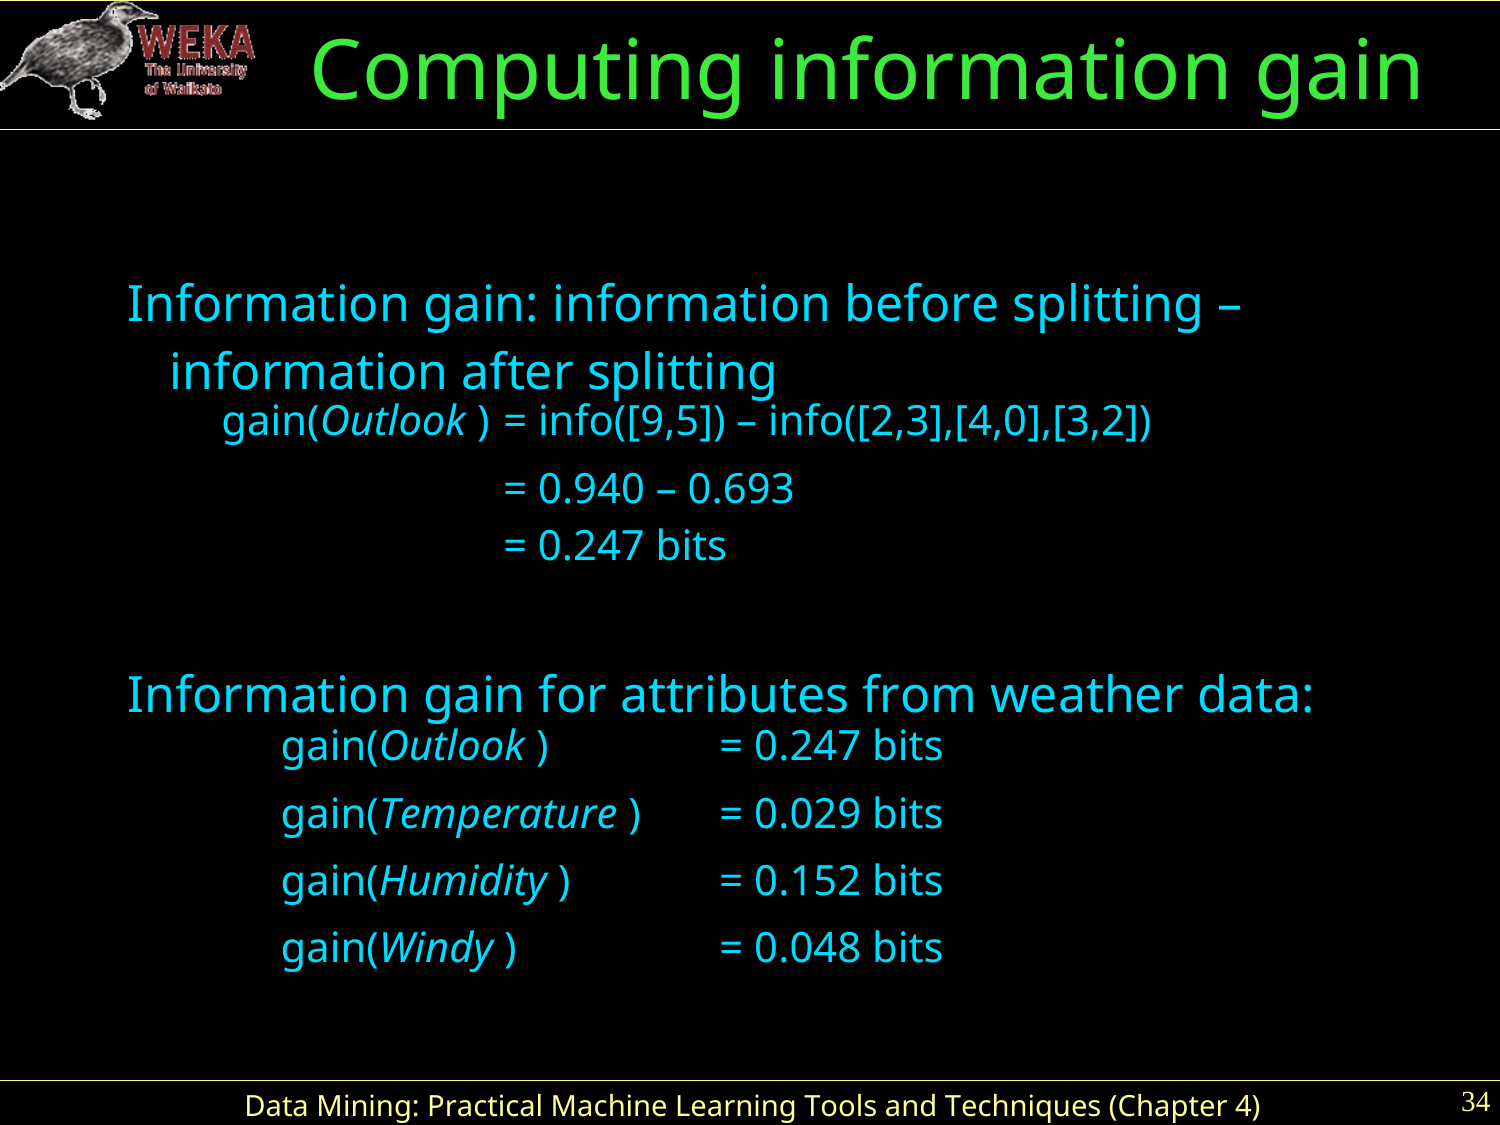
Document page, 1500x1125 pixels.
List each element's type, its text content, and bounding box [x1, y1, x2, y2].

picture [0, 1, 266, 129]
text_box Information gain: information before splitting – information after splitting Information gain for attributes from weather data: [112, 260, 1350, 936]
text_box gain(Outlook ) = 0.247 bits gain(Temperature ) = 0.029 bits gain(Humidity ) = 0.152 bits gain(Windy ) = 0.048 bits [265, 708, 1113, 890]
title Computing information gain [295, 0, 1500, 148]
text_box gain(Outlook ) = info([9,5]) – info([2,3],[4,0],[3,2]) = 0.940 – 0.693 = 0.247 bits [206, 383, 1488, 553]
